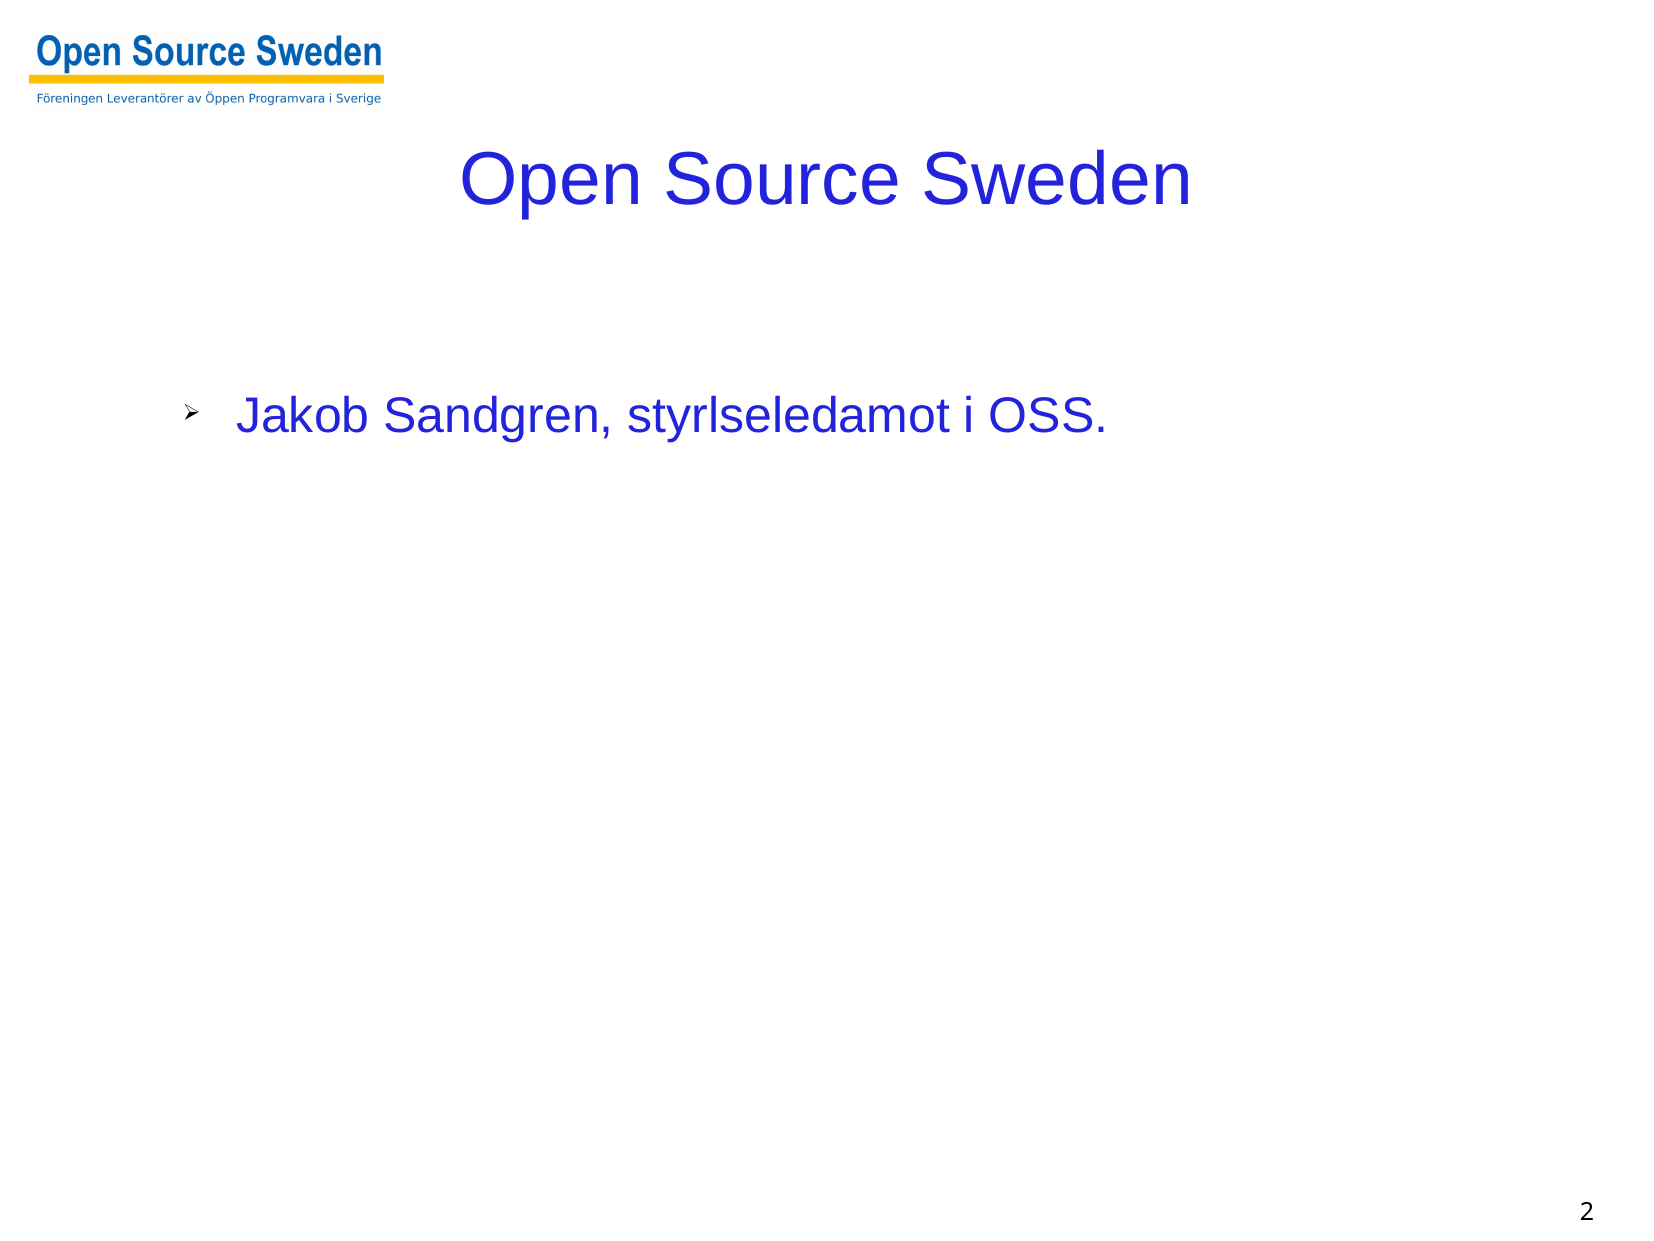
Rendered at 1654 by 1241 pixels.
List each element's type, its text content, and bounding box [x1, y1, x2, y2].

list Jakob Sandgren, styrlseledamot i OSS. [165, 383, 1535, 1105]
picture [29, 29, 384, 112]
title Open Source Sweden [82, 114, 1571, 243]
